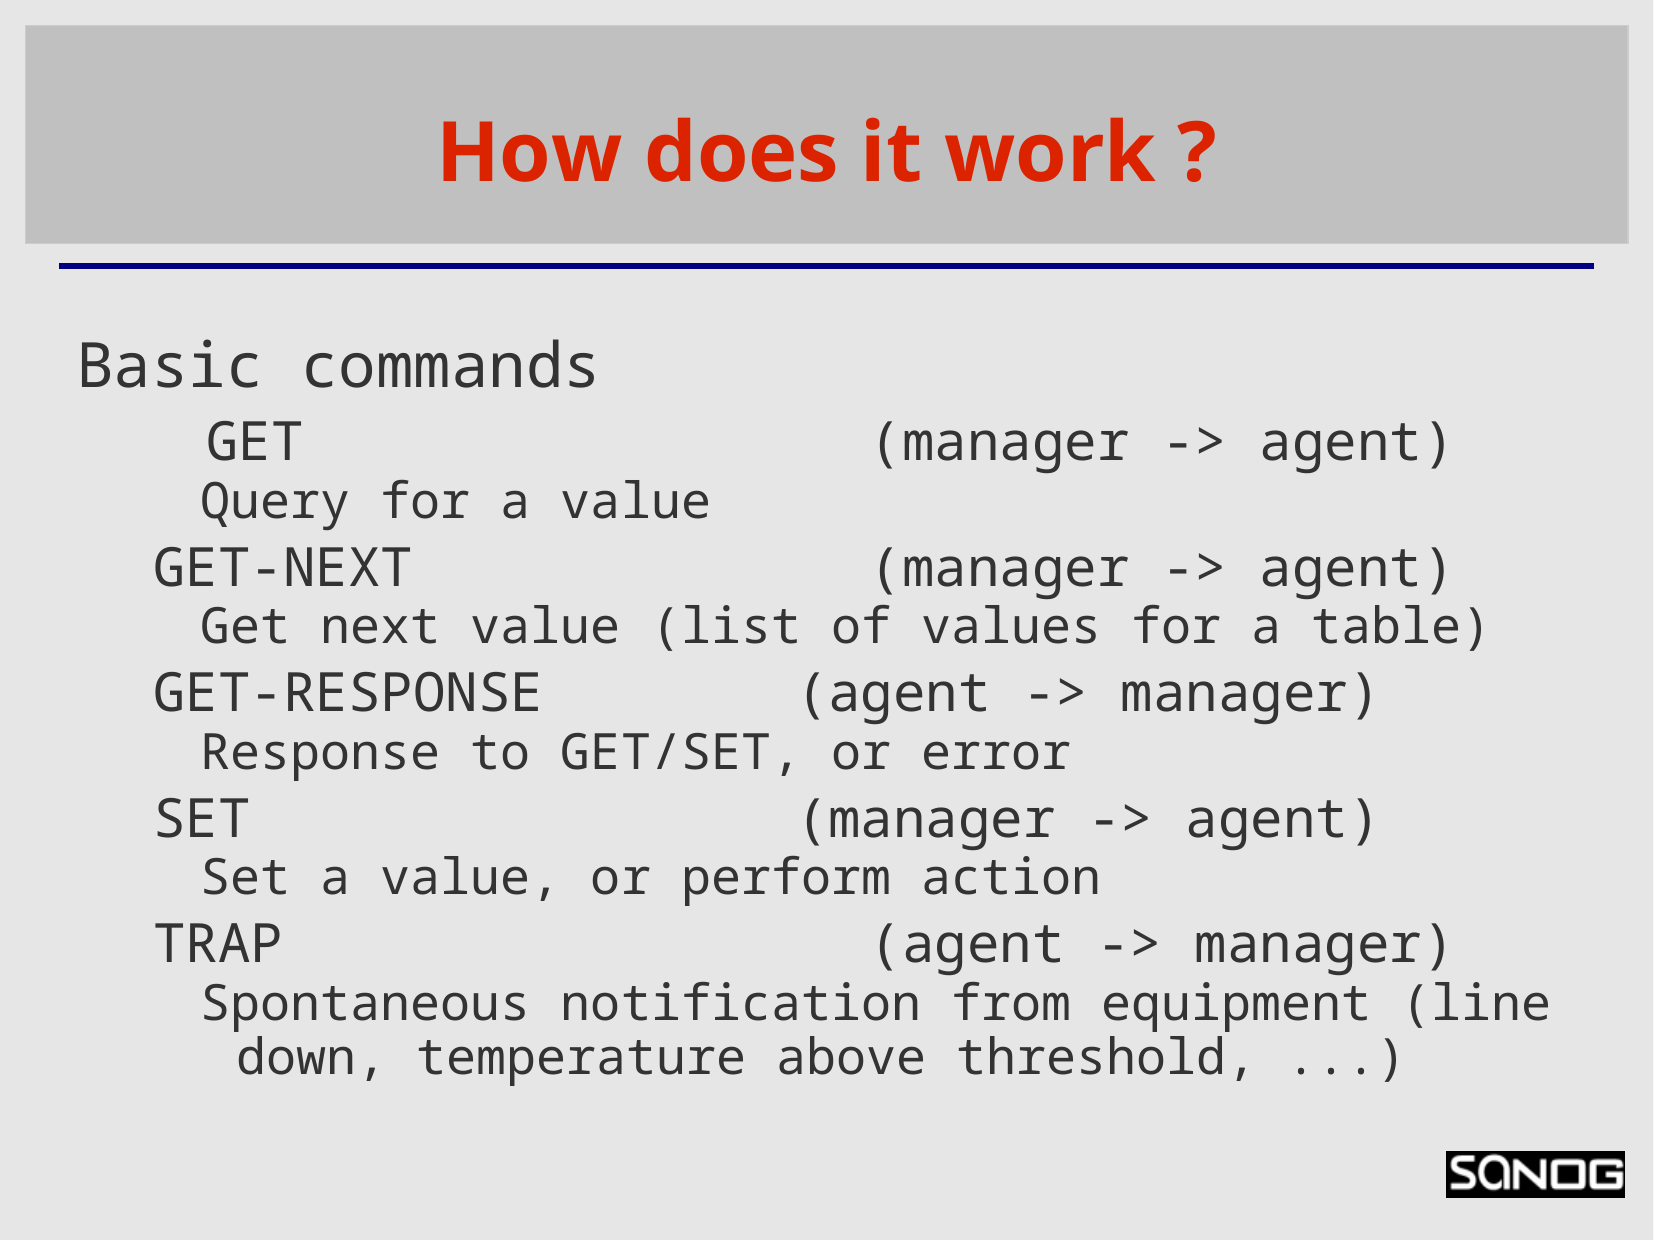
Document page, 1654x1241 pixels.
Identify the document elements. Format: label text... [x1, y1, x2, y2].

list Basic commands GET (manager -> agent) Query for a value GET-NEXT (manager -> agent) Get next value (list of values for a table) GET-RESPONSE (agent -> manager) Response to GET/SET, or error SET (manager -> agent) Set a value, or perform action TRAP (agent -> manager) Spontaneous notification from equipment (line down, temperature above threshold, ...) [59, 322, 1594, 1117]
title How does it work ? [121, 53, 1534, 246]
picture [1446, 1151, 1625, 1198]
